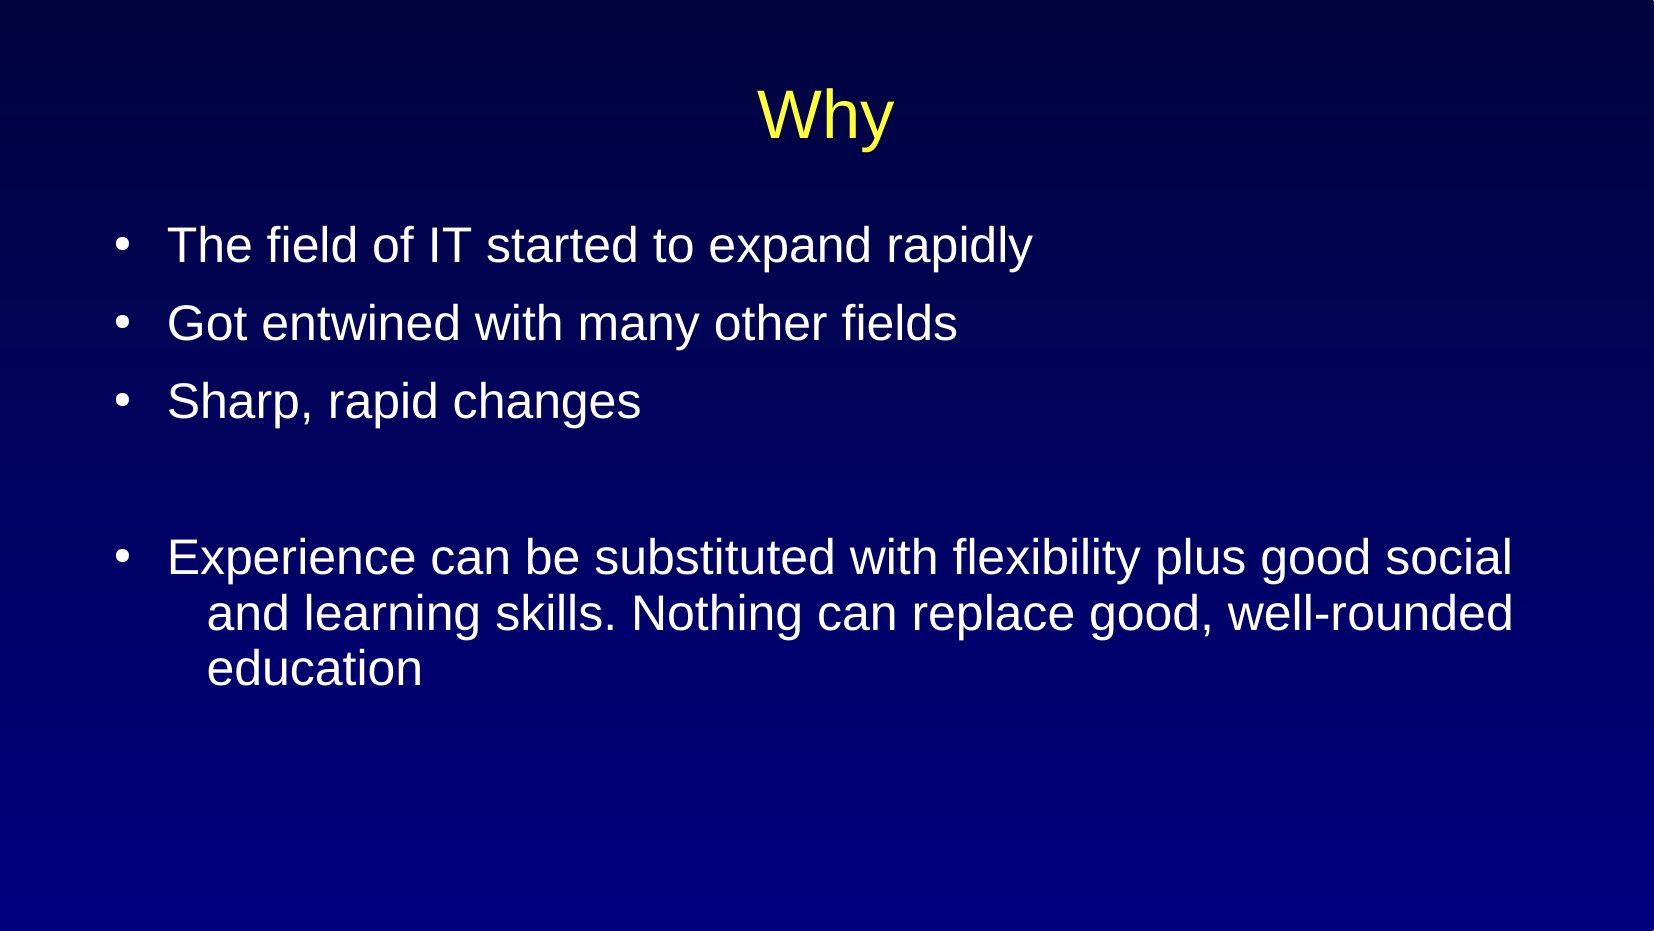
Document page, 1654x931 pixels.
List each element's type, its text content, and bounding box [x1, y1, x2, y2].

list The field of IT started to expand rapidly Got entwined with many other fields Sharp, rapid changes Experience can be substituted with flexibility plus good social and learning skills. Nothing can replace good, well-rounded education [82, 217, 1571, 758]
title Why [82, 37, 1571, 193]
